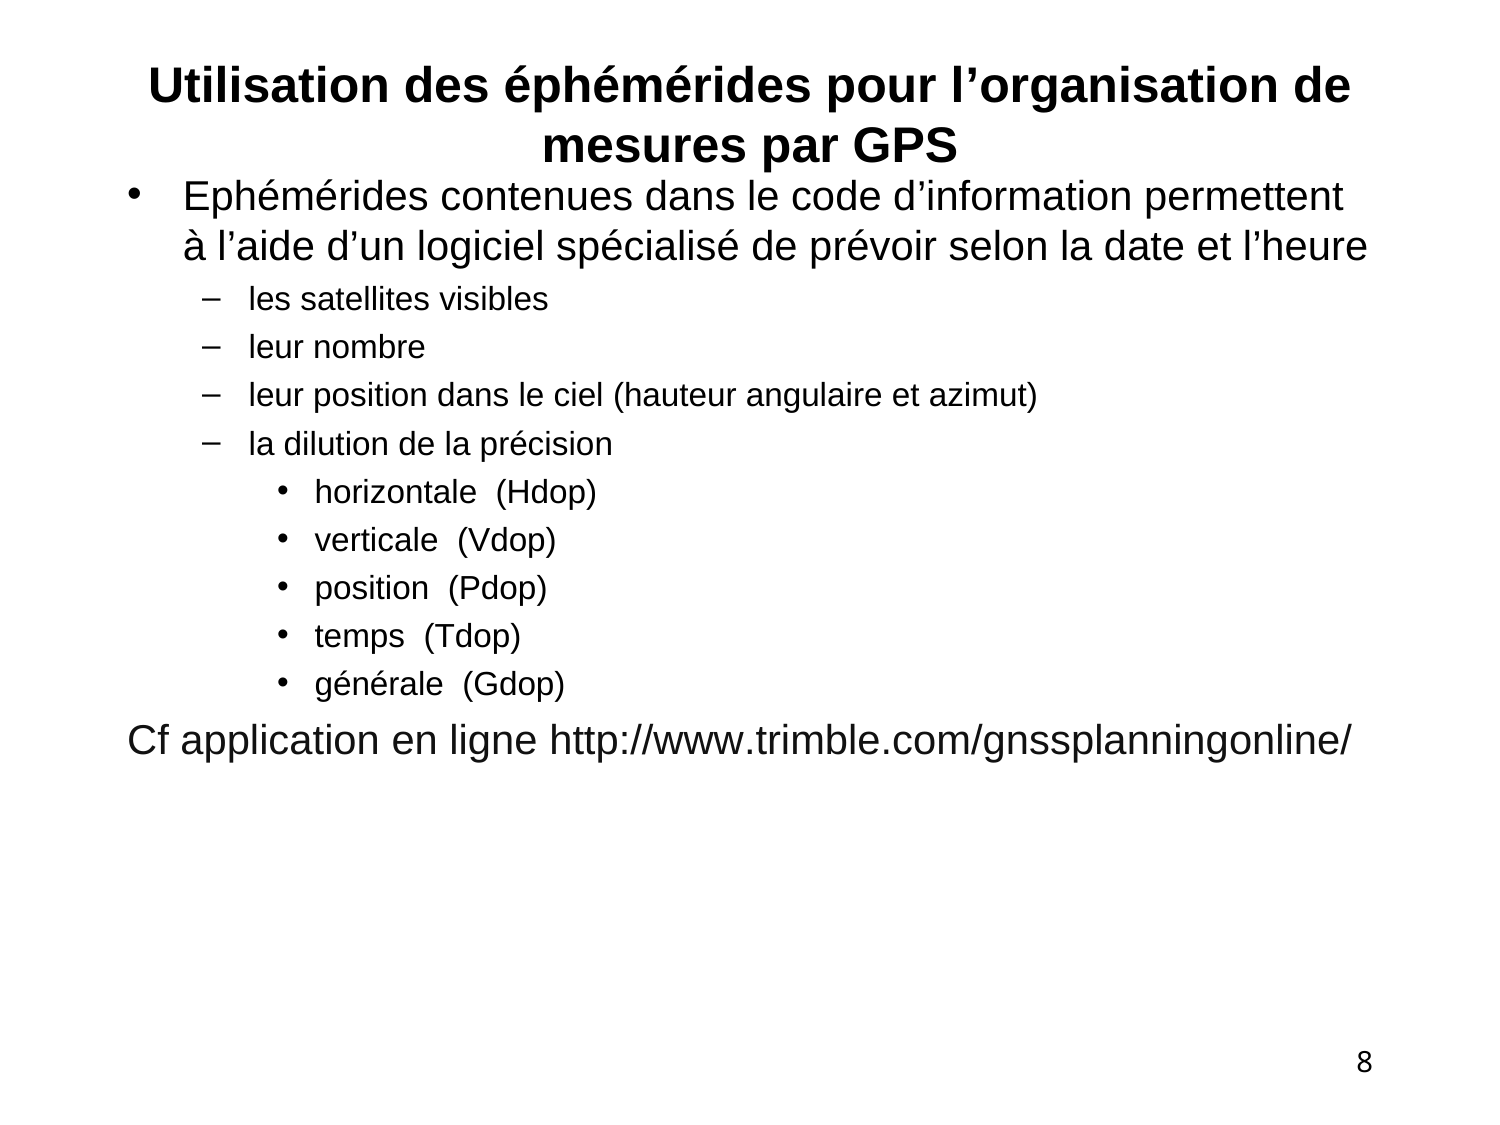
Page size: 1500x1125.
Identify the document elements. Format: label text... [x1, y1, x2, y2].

text_box <numéro> [1341, 1036, 1500, 1111]
list Ephémérides contenues dans le code d’information permettent à l’aide d’un logiciel spécialisé de prévoir selon la date et l’heure les satellites visibles leur nombre leur position dans le ciel (hauteur angulaire et azimut)‏ la dilution de la précision horizontale (Hdop) verticale (Vdop) position (Pdop) temps (Tdop) générale (Gdop) Cf application en ligne http://www.trimble.com/gnssplanningonline/ [112, 160, 1388, 1012]
title Utilisation des éphémérides pour l’organisation de mesures par GPS [112, 44, 1388, 160]
